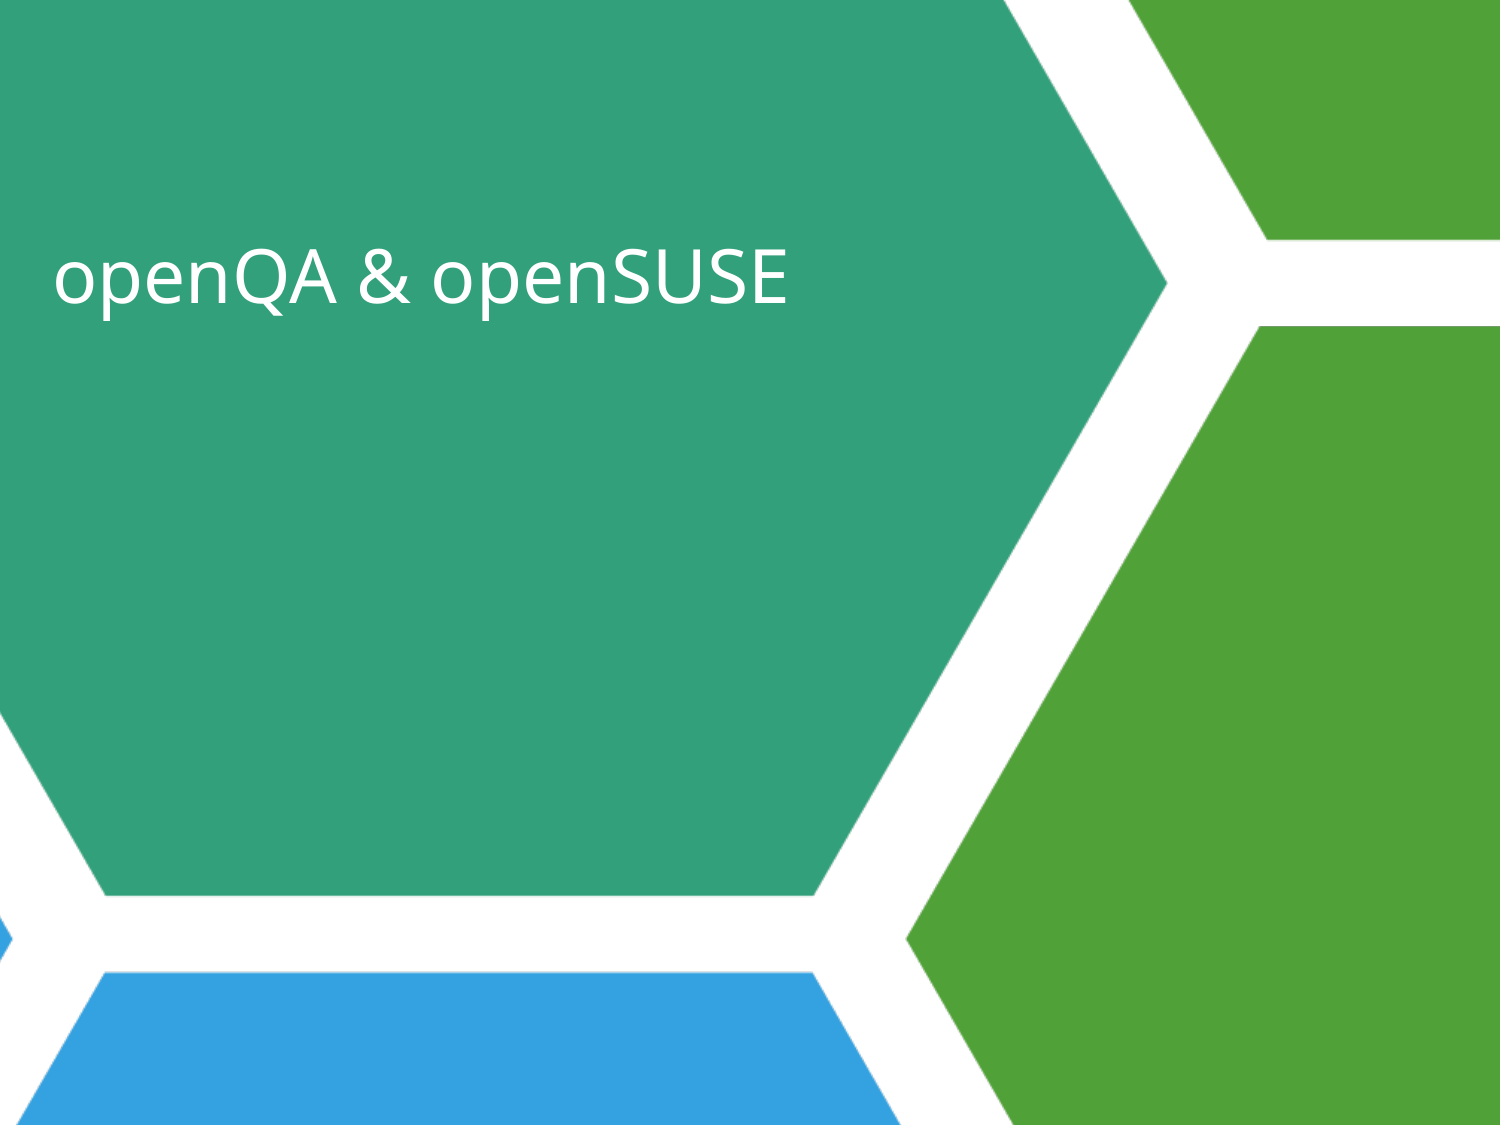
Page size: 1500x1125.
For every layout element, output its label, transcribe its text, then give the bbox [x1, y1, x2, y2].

picture [0, 0, 1500, 1125]
title openQA & openSUSE [52, 147, 1099, 401]
